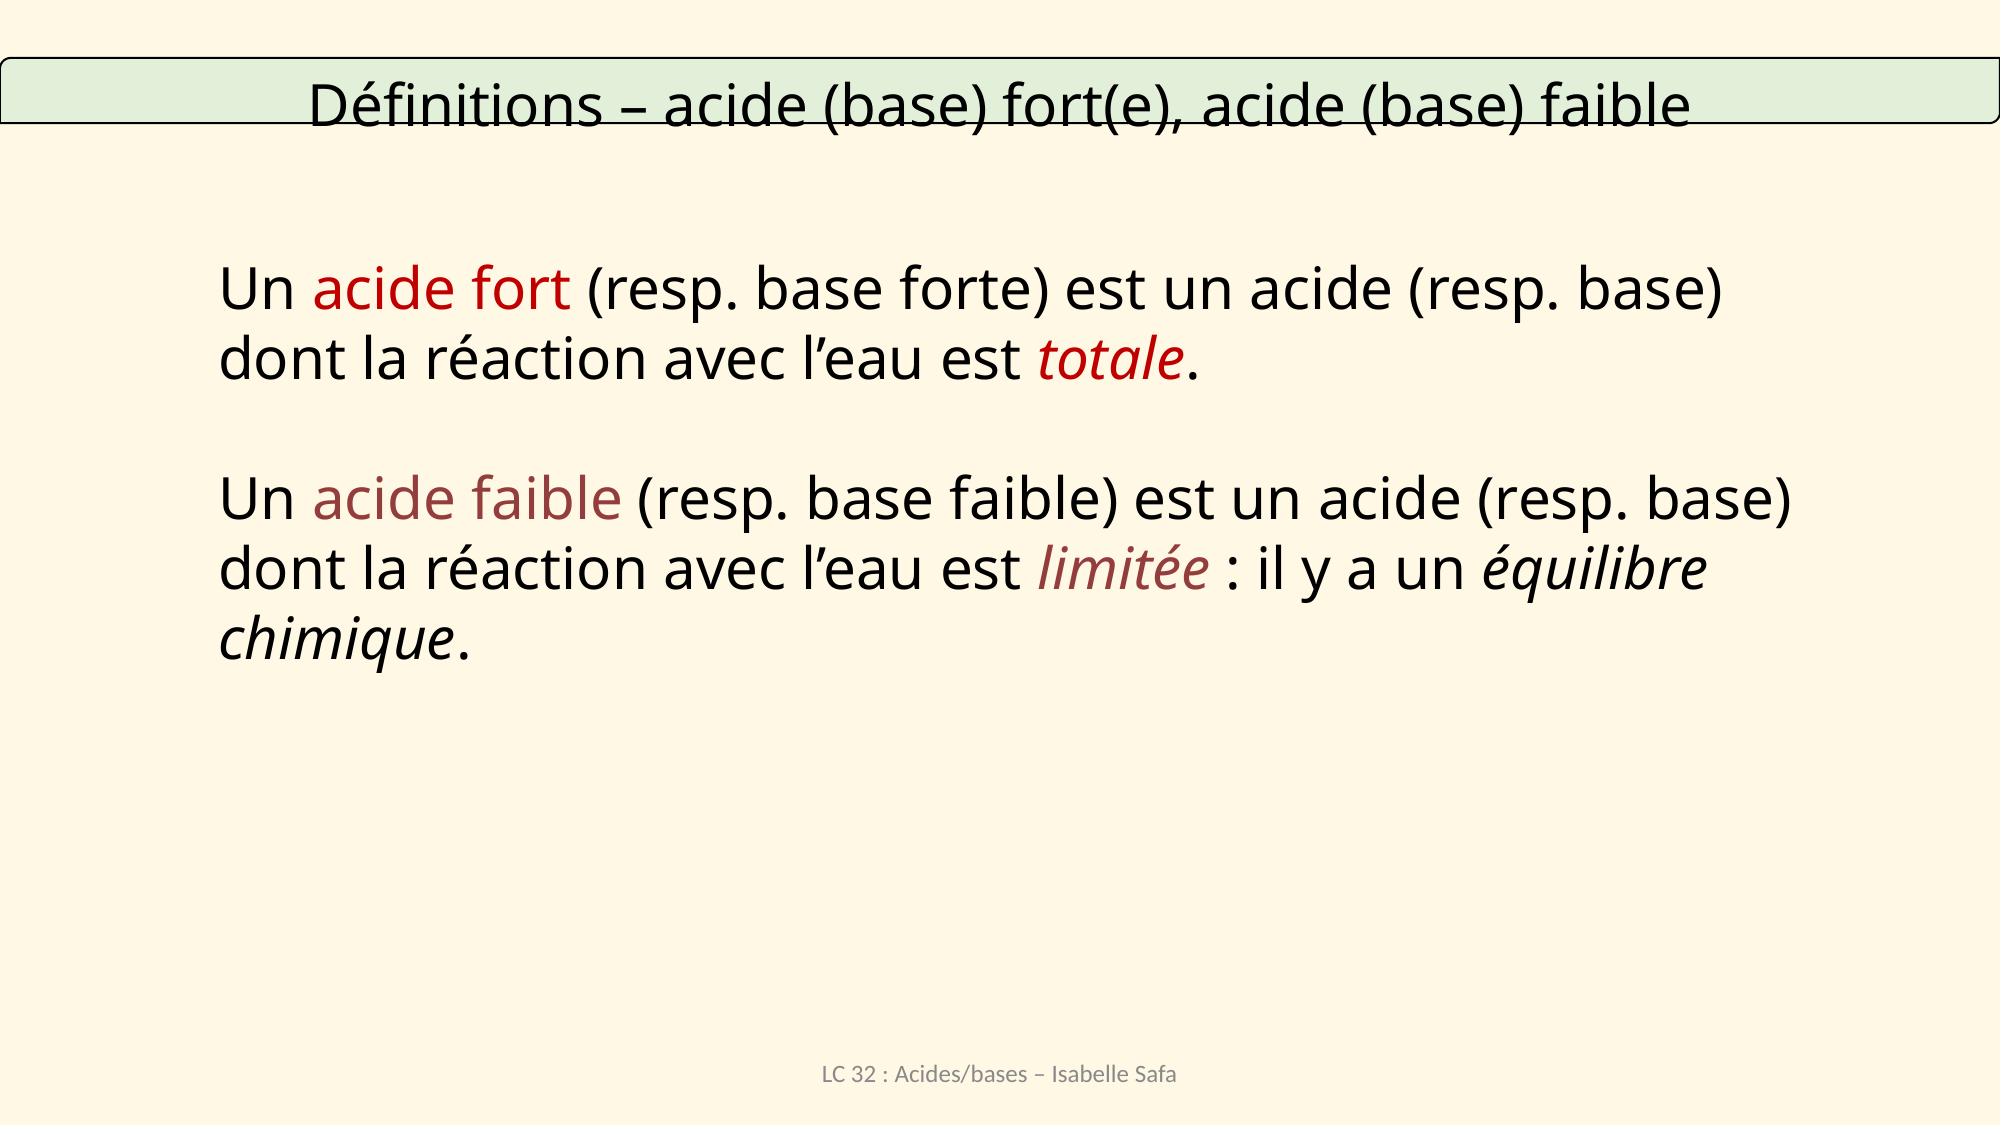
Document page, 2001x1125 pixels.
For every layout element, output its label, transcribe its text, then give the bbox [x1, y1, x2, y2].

text_box LC 32 : Acides/bases – Isabelle Safa [662, 1042, 1338, 1103]
text_box Définitions – acide (base) fort(e), acide (base) faible [0, 57, 2000, 124]
text_box Un acide fort (resp. base forte) est un acide (resp. base) dont la réaction avec l’eau est totale. Un acide faible (resp. base faible) est un acide (resp. base) dont la réaction avec l’eau est limitée : il y a un équilibre chimique. [203, 243, 1835, 613]
